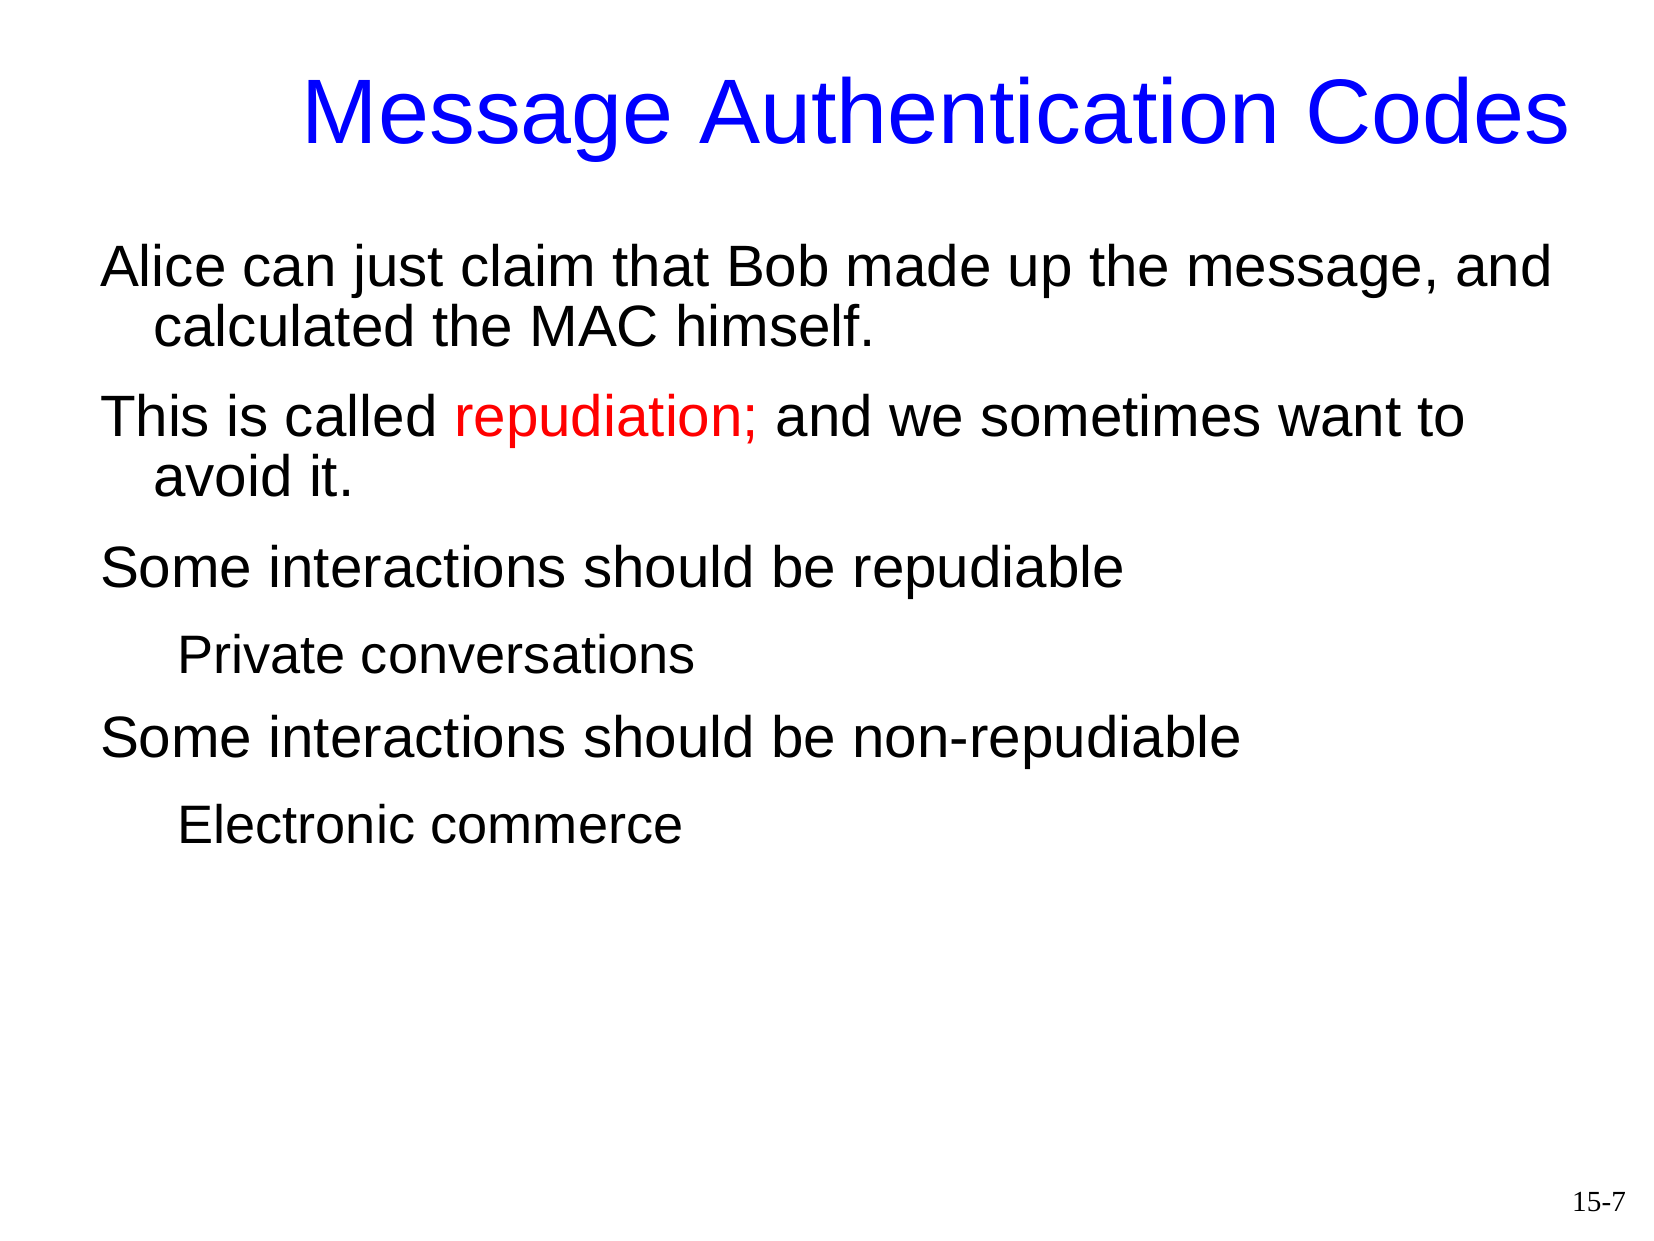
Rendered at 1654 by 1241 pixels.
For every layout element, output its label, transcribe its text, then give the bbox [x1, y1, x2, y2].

list Alice can just claim that Bob made up the message, and calculated the MAC himself. This is called repudiation; and we sometimes want to avoid it. Some interactions should be repudiable Private conversations Some interactions should be non-repudiable Electronic commerce [82, 237, 1571, 1170]
title Message Authentication Codes [84, 11, 1573, 219]
